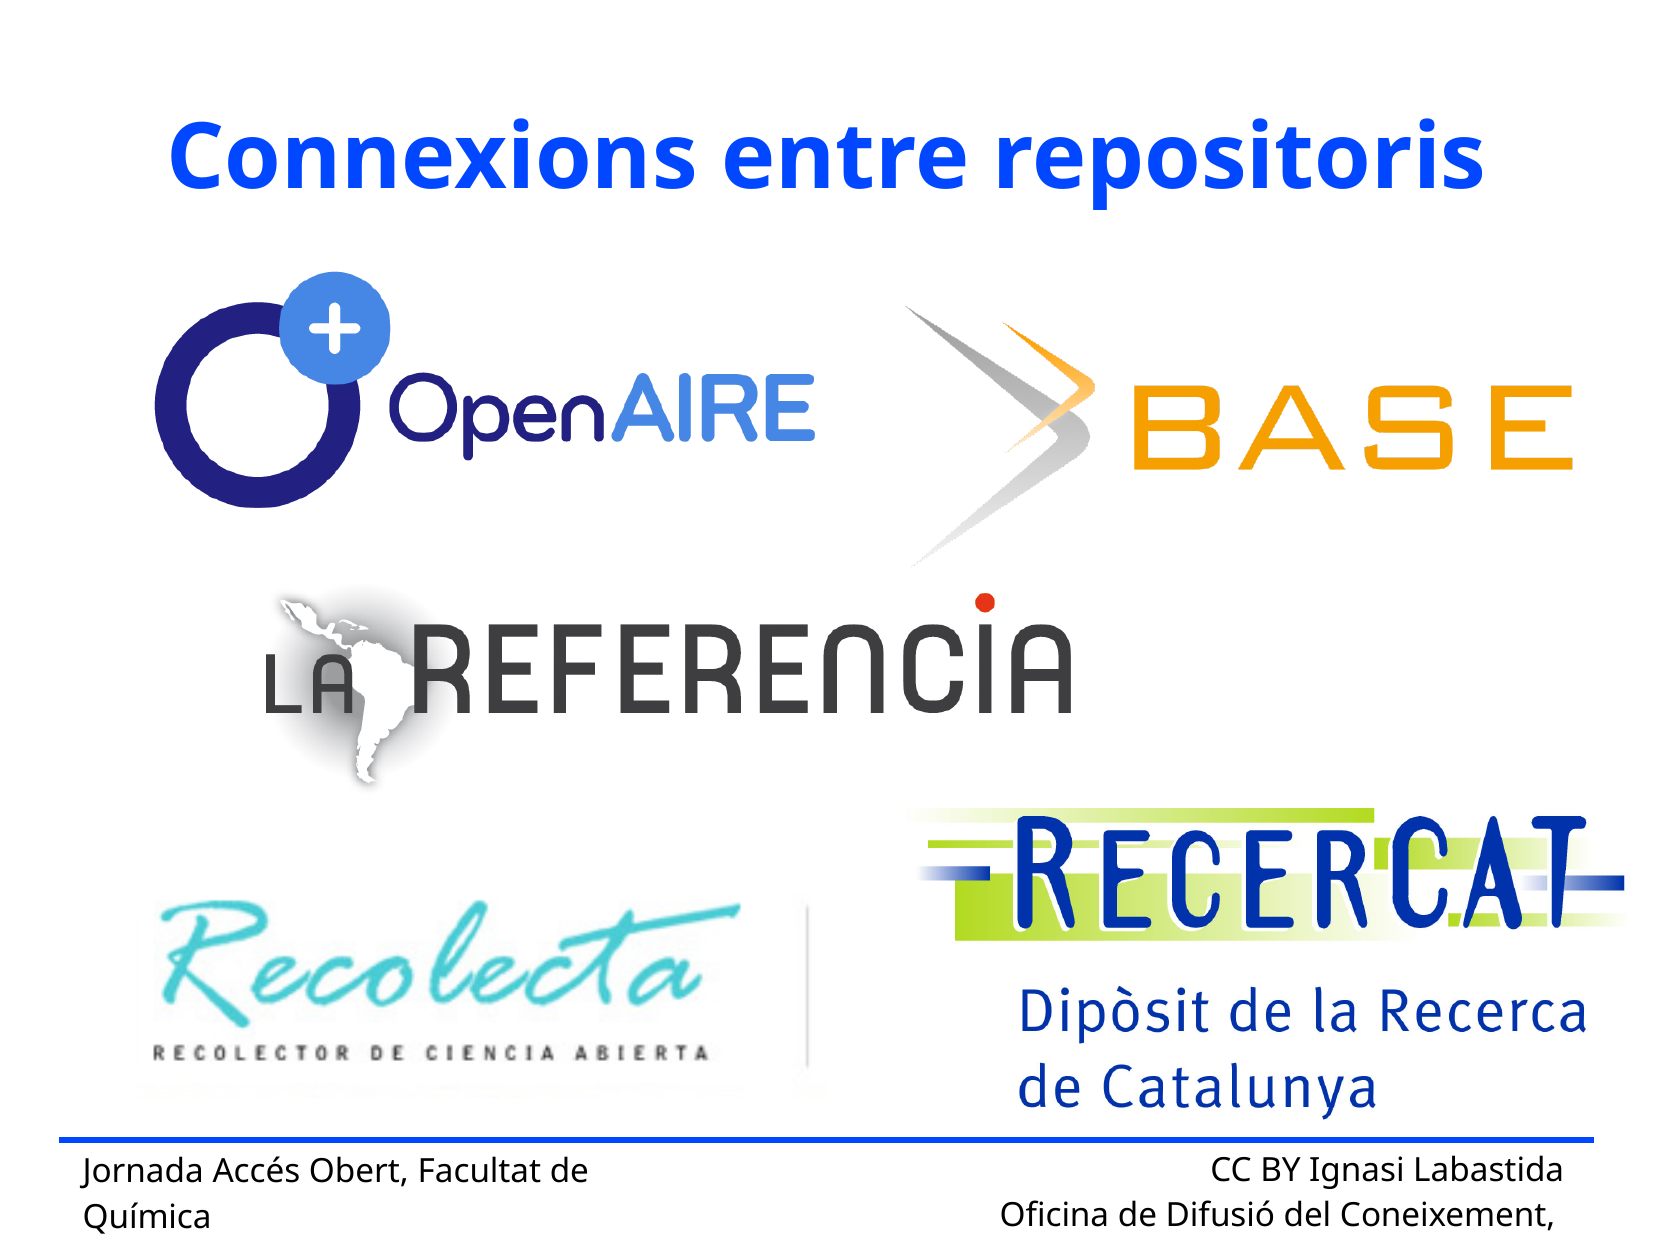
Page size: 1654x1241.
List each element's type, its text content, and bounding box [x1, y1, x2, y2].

picture [215, 226, 1654, 1123]
picture [154, 271, 815, 508]
picture [137, 881, 827, 1099]
title Connexions entre repositoris [82, 49, 1571, 257]
